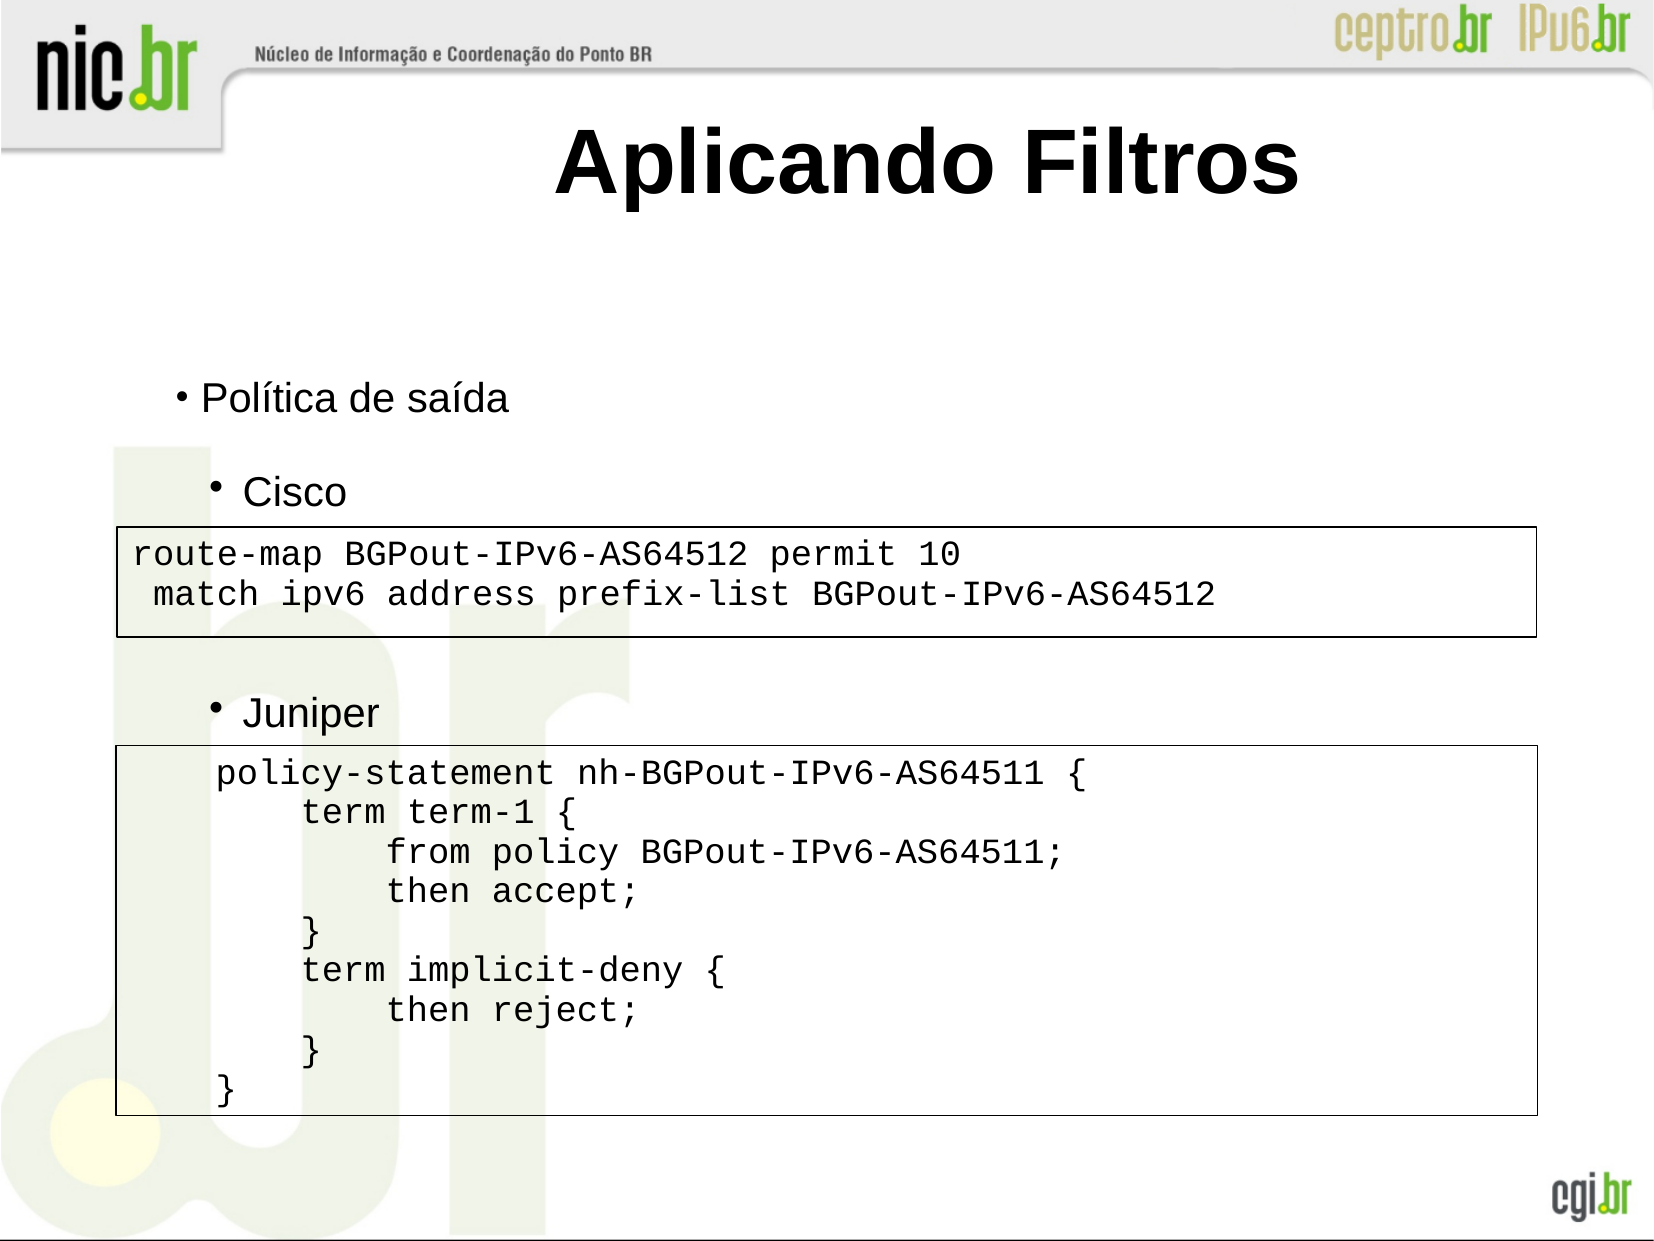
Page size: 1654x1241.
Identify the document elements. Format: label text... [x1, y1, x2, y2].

text_box Aplicando Filtros [190, 97, 1654, 216]
text_box policy-statement nh-BGPout-IPv6-AS64511 { term term-1 { from policy BGPout-IPv6-AS64511; then accept; } term implicit-deny { then reject; } } [115, 745, 1538, 1116]
text_box route-map BGPout-IPv6-AS64512 permit 10 match ipv6 address prefix-list BGPout-IPv6-AS64512 [117, 526, 1537, 638]
text_box Política de saída Cisco Juniper [160, 360, 1494, 502]
picture [0, 0, 1654, 1241]
